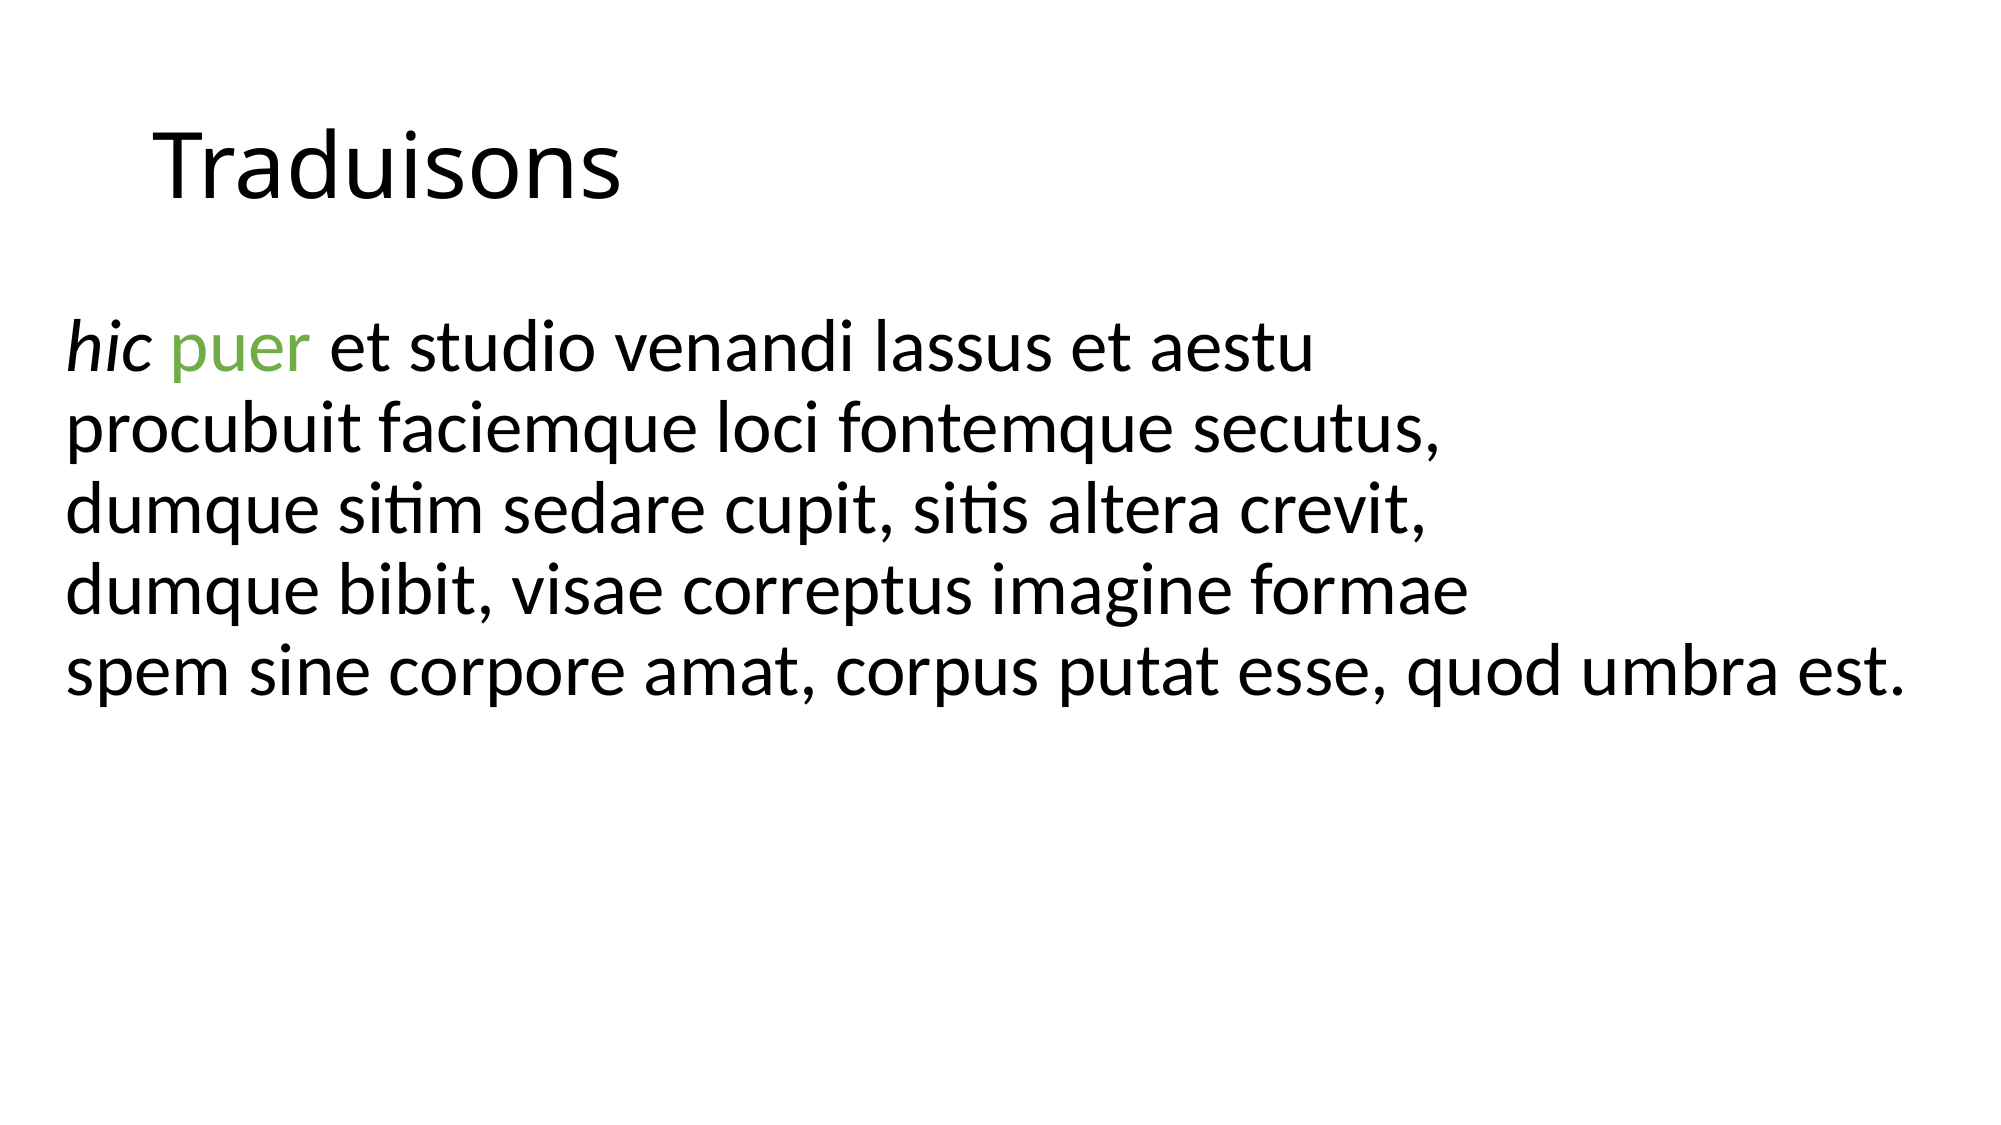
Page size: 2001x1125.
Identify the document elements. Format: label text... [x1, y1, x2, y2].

title Traduisons [137, 59, 1863, 278]
list hic puer et studio venandi lassus et aestu procubuit faciemque loci fontemque secutus, dumque sitim sedare cupit, sitis altera crevit, dumque bibit, visae correptus imagine formae spem sine corpore amat, corpus putat esse, quod umbra est. [50, 299, 1956, 1014]
